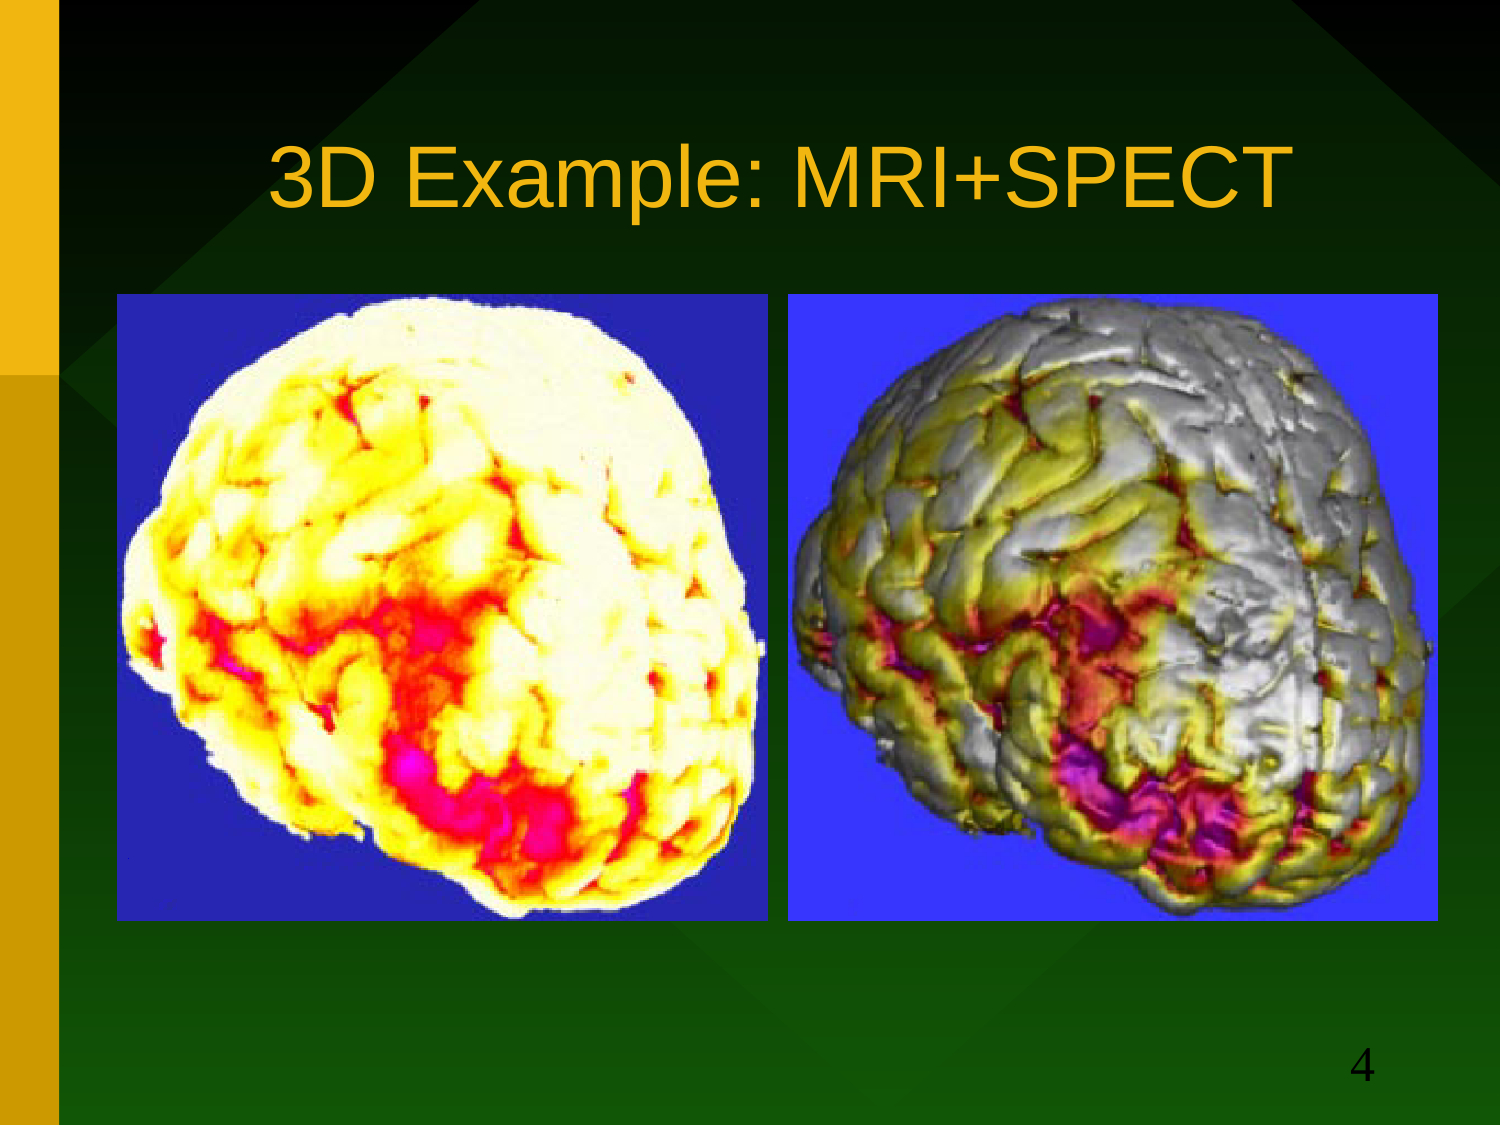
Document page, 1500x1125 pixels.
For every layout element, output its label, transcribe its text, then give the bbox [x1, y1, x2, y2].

picture [117, 294, 768, 921]
title 3D Example: MRI+SPECT [99, 87, 1463, 276]
picture [788, 294, 1438, 921]
